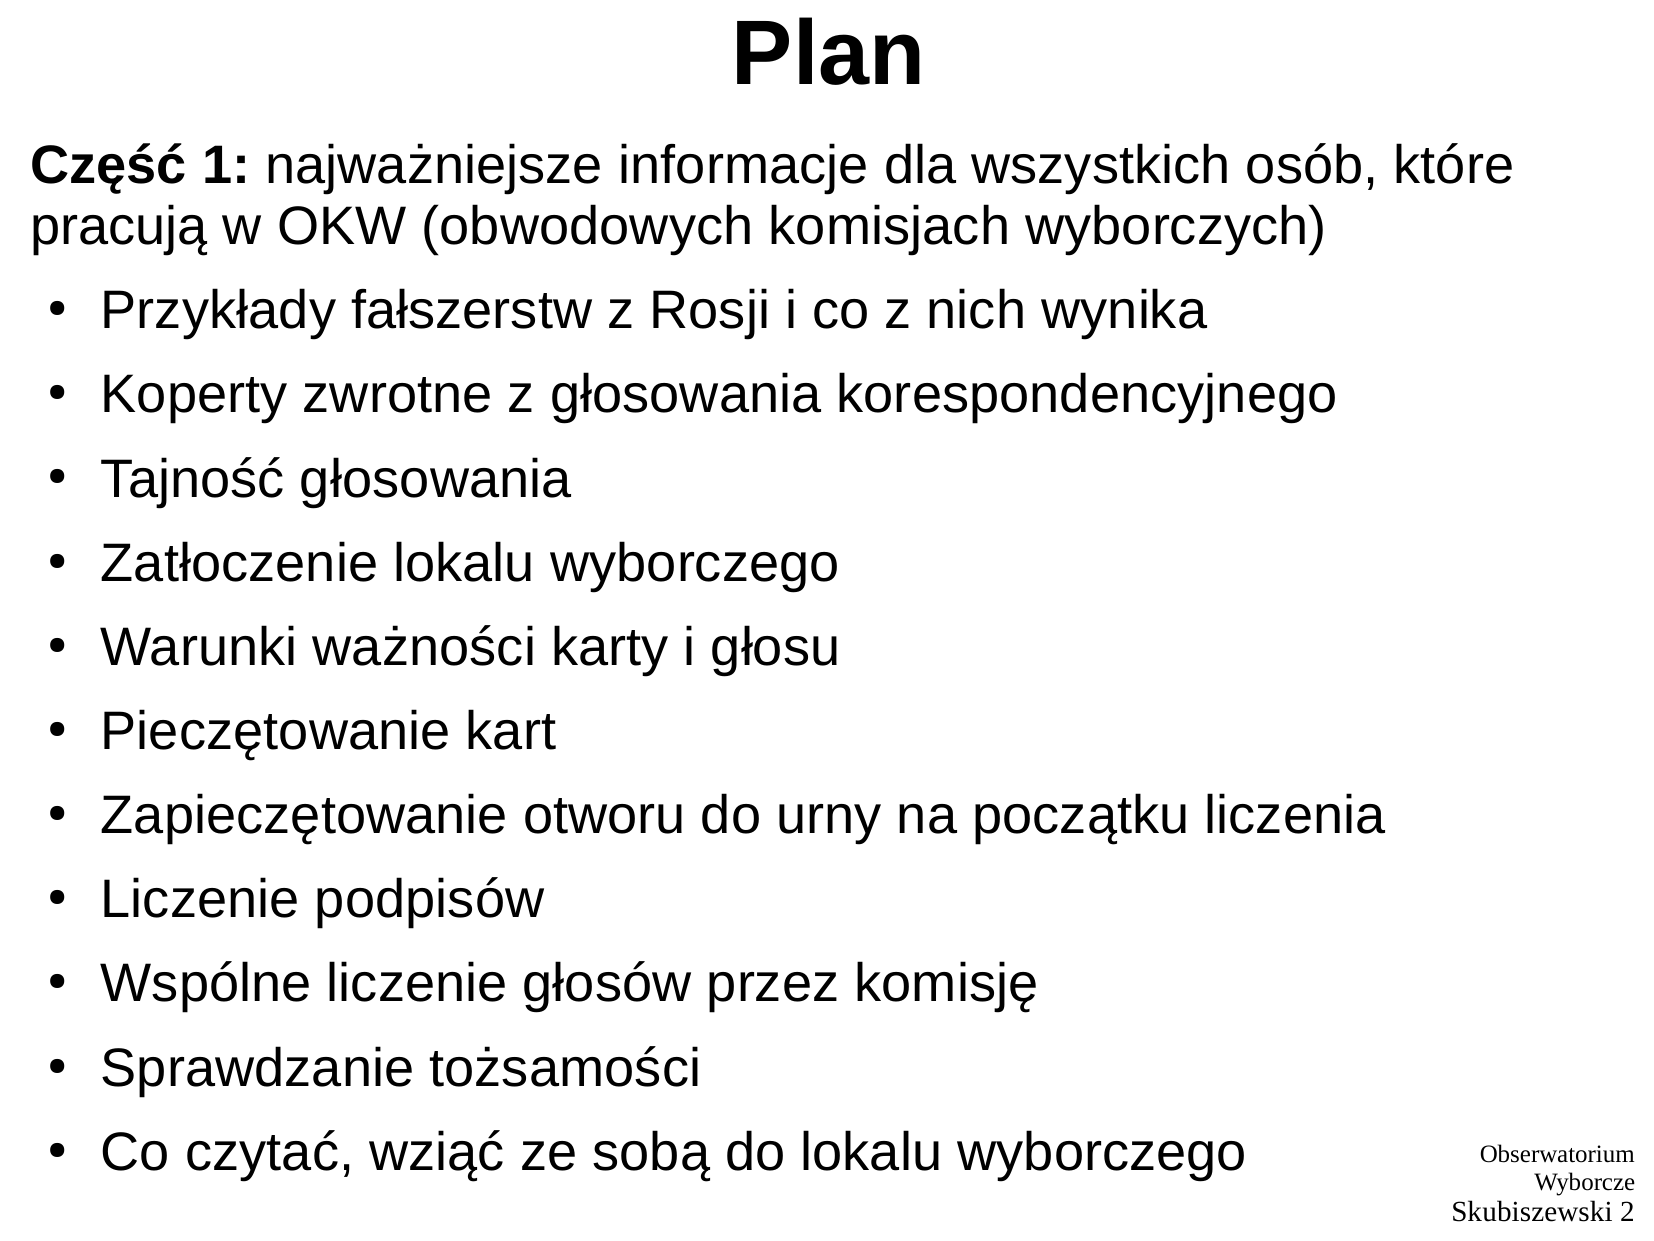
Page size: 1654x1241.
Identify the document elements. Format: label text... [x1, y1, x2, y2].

title Plan [84, 2, 1573, 135]
list Część 1: najważniejsze informacje dla wszystkich osób, które pracują w OKW (obwodowych komisjach wyborczych) Przykłady fałszerstw z Rosji i co z nich wynika Koperty zwrotne z głosowania korespondencyjnego Tajność głosowania Zatłoczenie lokalu wyborczego Warunki ważności karty i głosu Pieczętowanie kart Zapieczętowanie otworu do urny na początku liczenia Liczenie podpisów Wspólne liczenie głosów przez komisję Sprawdzanie tożsamości Co czytać, wziąć ze sobą do lokalu wyborczego [30, 135, 1583, 1241]
